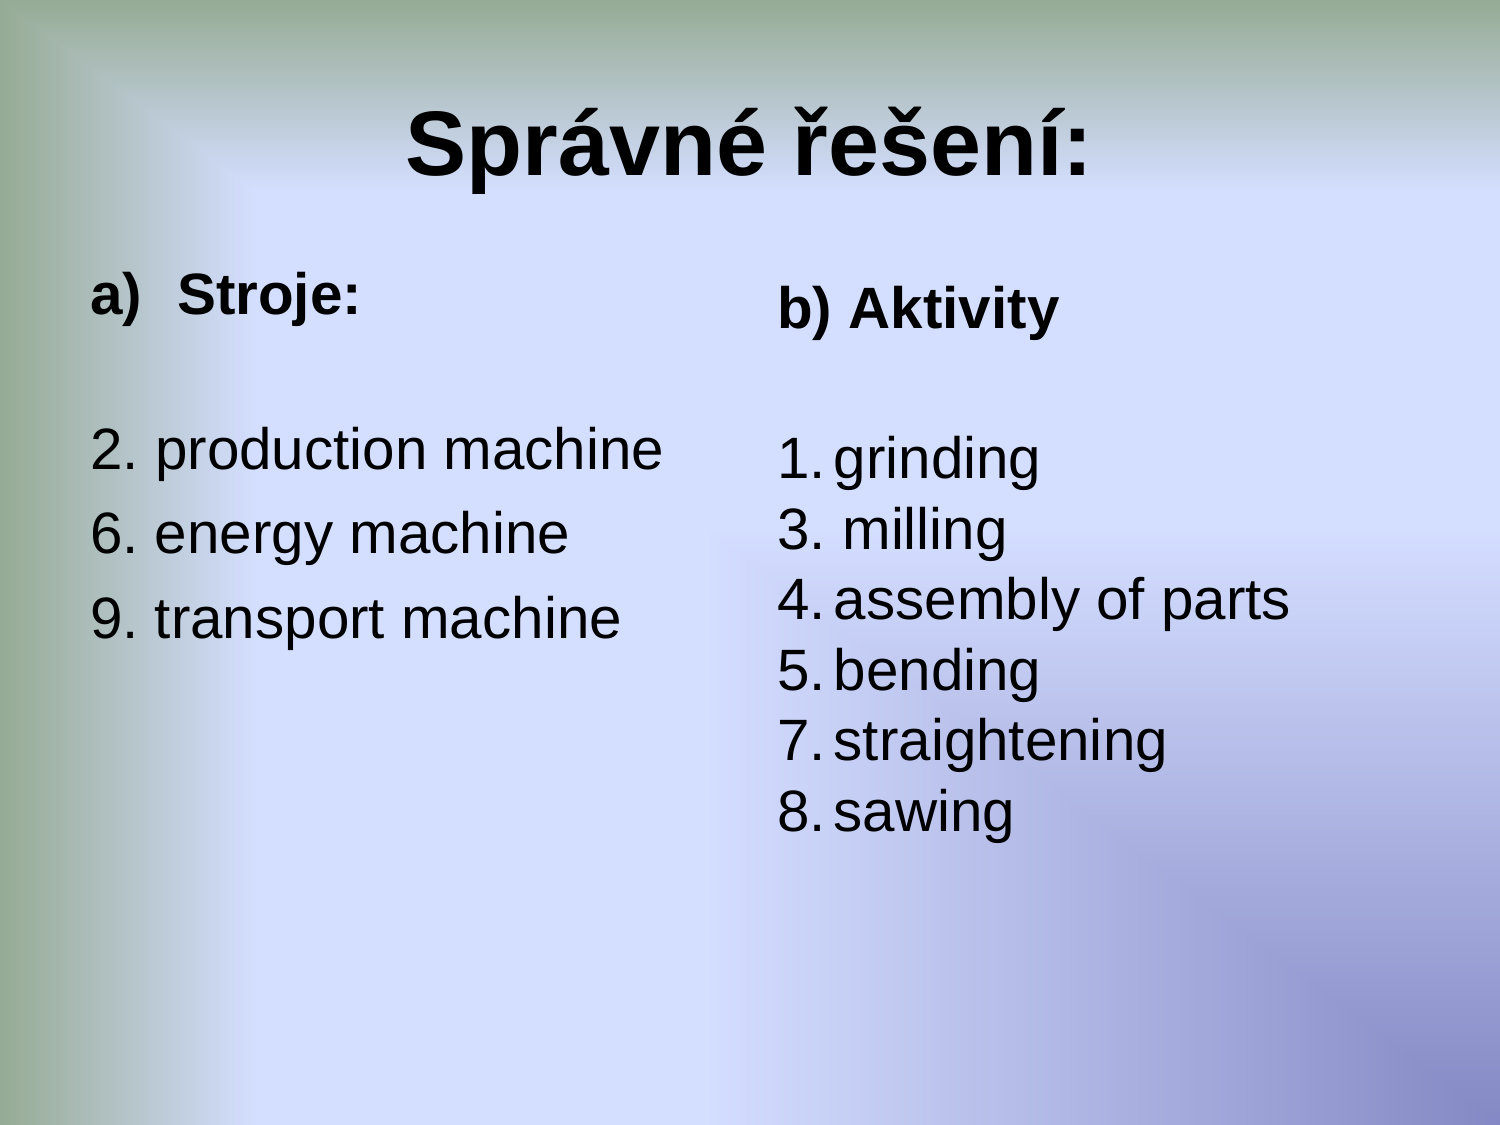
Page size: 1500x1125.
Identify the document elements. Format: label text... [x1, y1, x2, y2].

list Stroje: 2. production machine 6. energy machine 9. transport machine [75, 262, 738, 1006]
title Správné řešení: [75, 45, 1426, 233]
list b) Aktivity grinding 3. milling 4. assembly of parts 5. bending 7. straightening 8. sawing [762, 262, 1426, 1006]
picture [0, 0, 1500, 1125]
